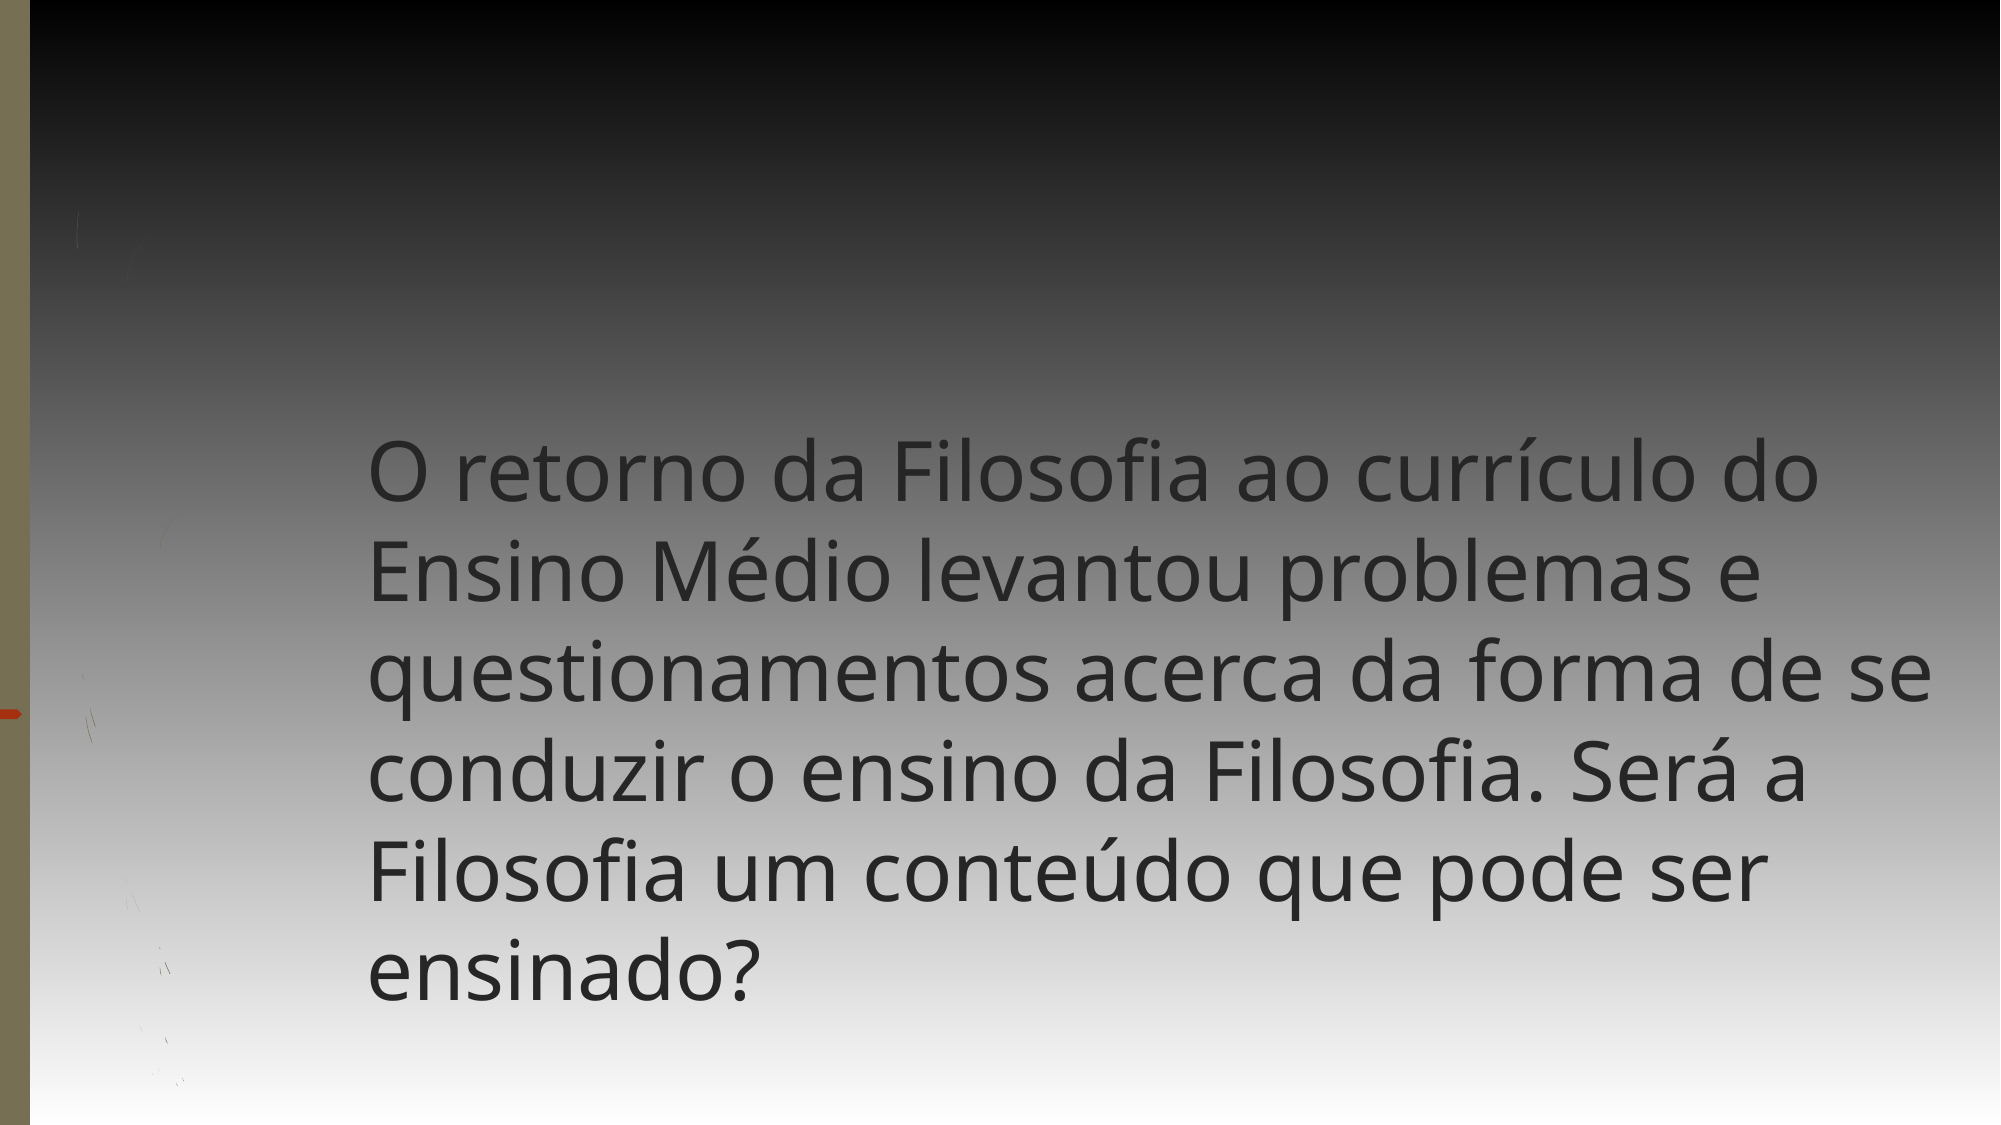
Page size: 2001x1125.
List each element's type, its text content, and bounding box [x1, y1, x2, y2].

title O retorno da Filosofia ao currículo do Ensino Médio levantou problemas e questionamentos acerca da forma de se conduzir o ensino da Filosofia. Será a Filosofia um conteúdo que pode ser ensinado? [351, 48, 1959, 1125]
